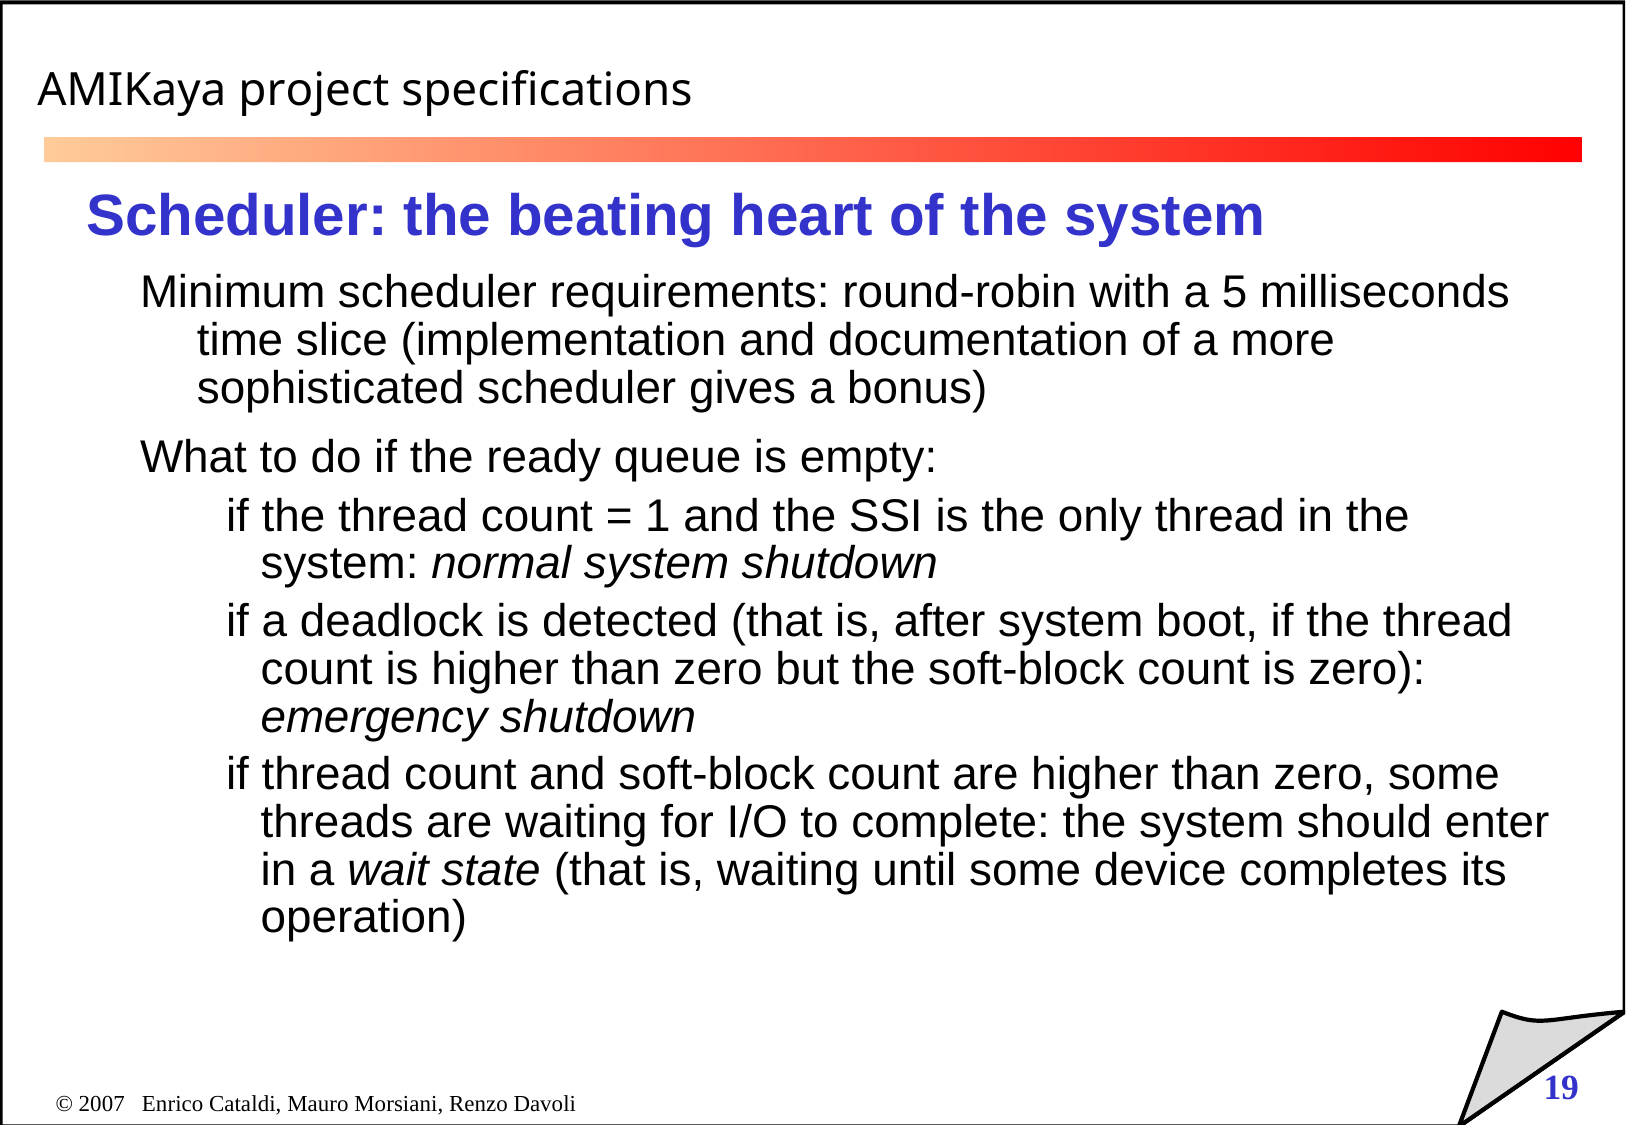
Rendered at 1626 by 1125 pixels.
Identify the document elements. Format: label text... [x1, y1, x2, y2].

list Scheduler: the beating heart of the system Minimum scheduler requirements: round-robin with a 5 milliseconds time slice (implementation and documentation of a more sophisticated scheduler gives a bonus) What to do if the ready queue is empty: if the thread count = 1 and the SSI is the only thread in the system: normal system shutdown if a deadlock is detected (that is, after system boot, if the thread count is higher than zero but the soft-block count is zero): emergency shutdown if thread count and soft-block count are higher than zero, some threads are waiting for I/O to complete: the system should enter in a wait state (that is, waiting until some device completes its operation) [54, 187, 1571, 1083]
title AMIKaya project specifications [37, 44, 1587, 131]
